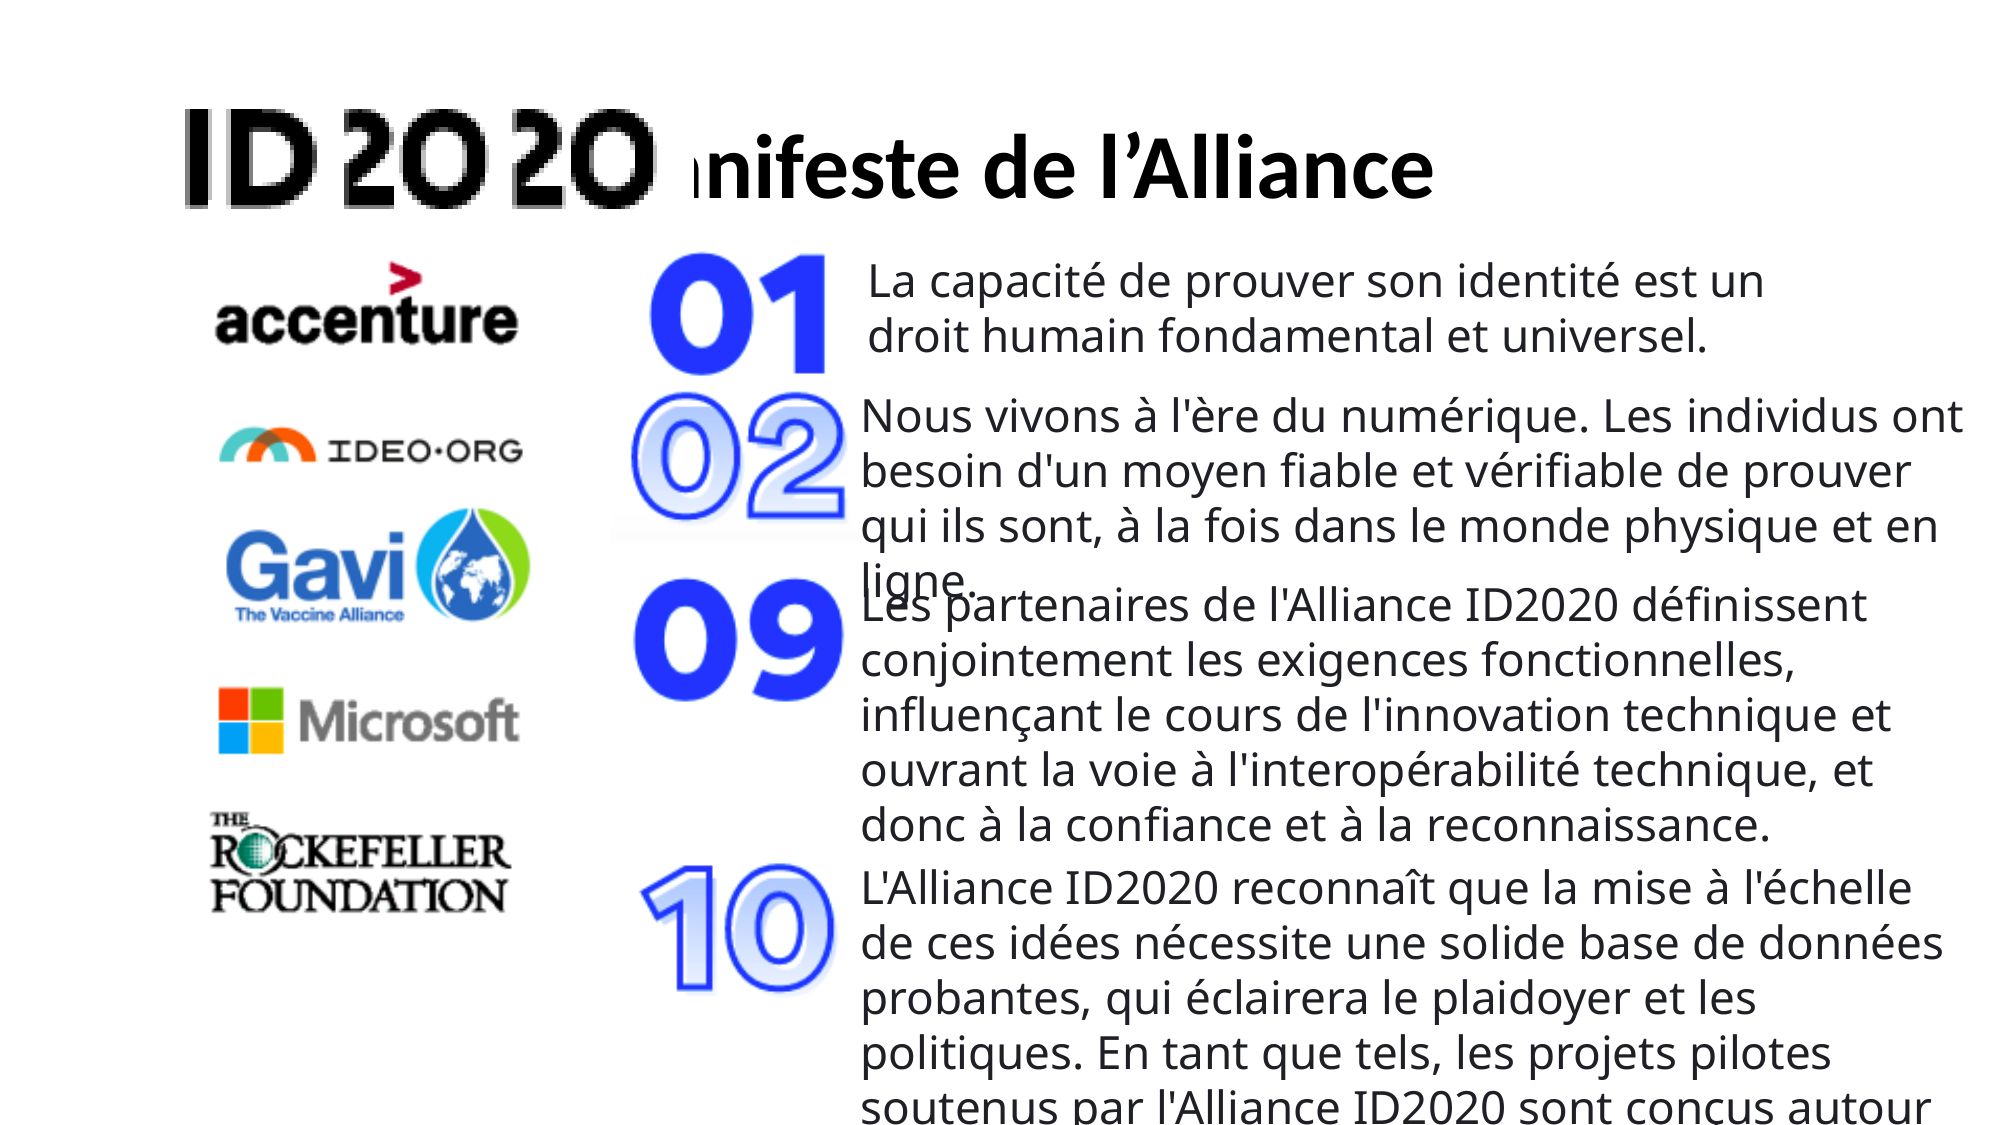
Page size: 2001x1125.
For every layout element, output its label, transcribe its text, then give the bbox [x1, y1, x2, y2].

text_box L'Alliance ID2020 reconnaît que la mise à l'échelle de ces idées nécessite une solide base de données probantes, qui éclairera le plaidoyer et les politiques. En tant que tels, les projets pilotes soutenus par l'Alliance ID2020 sont conçus autour d'un cadre commun de suivi et d'évaluation. [846, 852, 1975, 1125]
picture [615, 561, 859, 723]
text_box Les partenaires de l'Alliance ID2020 définissent conjointement les exigences fonctionnelles, influençant le cours de l'innovation technique et ouvrant la voie à l'interopérabilité technique, et donc à la confiance et à la reconnaissance. [846, 568, 1934, 852]
picture [177, 656, 539, 953]
picture [177, 399, 564, 650]
picture [621, 841, 853, 1013]
title Le Manifeste de l’Alliance [694, 59, 1863, 278]
text_box La capacité de prouver son identité est un droit humain fondamental et universel. [853, 244, 1853, 369]
text_box Nous vivons à l'ère du numérique. Les individus ont besoin d'un moyen fiable et vérifiable de prouver qui ils sont, à la fois dans le monde physique et en ligne. [846, 379, 2000, 614]
picture [104, 59, 862, 543]
